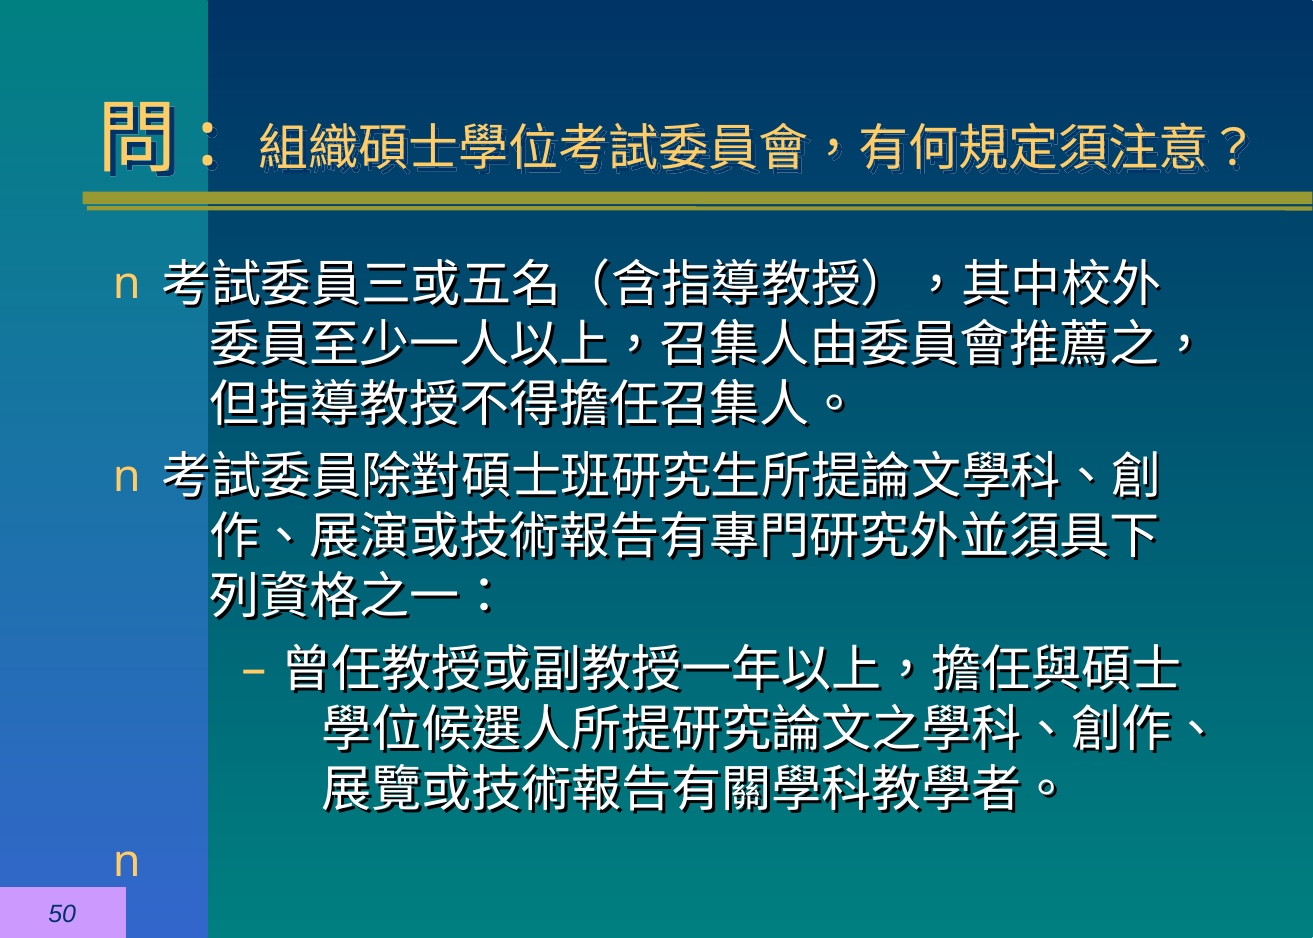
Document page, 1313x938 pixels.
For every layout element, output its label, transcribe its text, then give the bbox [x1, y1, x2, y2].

text_box 50 [0, 887, 125, 938]
title 問: 組織碩士學位考試委員會，有何規定須注意？ [84, 36, 1280, 188]
list 考試委員三或五名（含指導教授），其中校外委員至少一人以上，召集人由委員會推薦之，但指導教授不得擔任召集人。 考試委員除對碩士班研究生所提論文學科、創作、展演或技術報告有專門研究外並須具下列資格之一： 曾任教授或副教授一年以上，擔任與碩士學位候選人所提研究論文之學科、創作、展覽或技術報告有關學科教學者。 [99, 244, 1201, 844]
text_box [0, 0, 207, 938]
